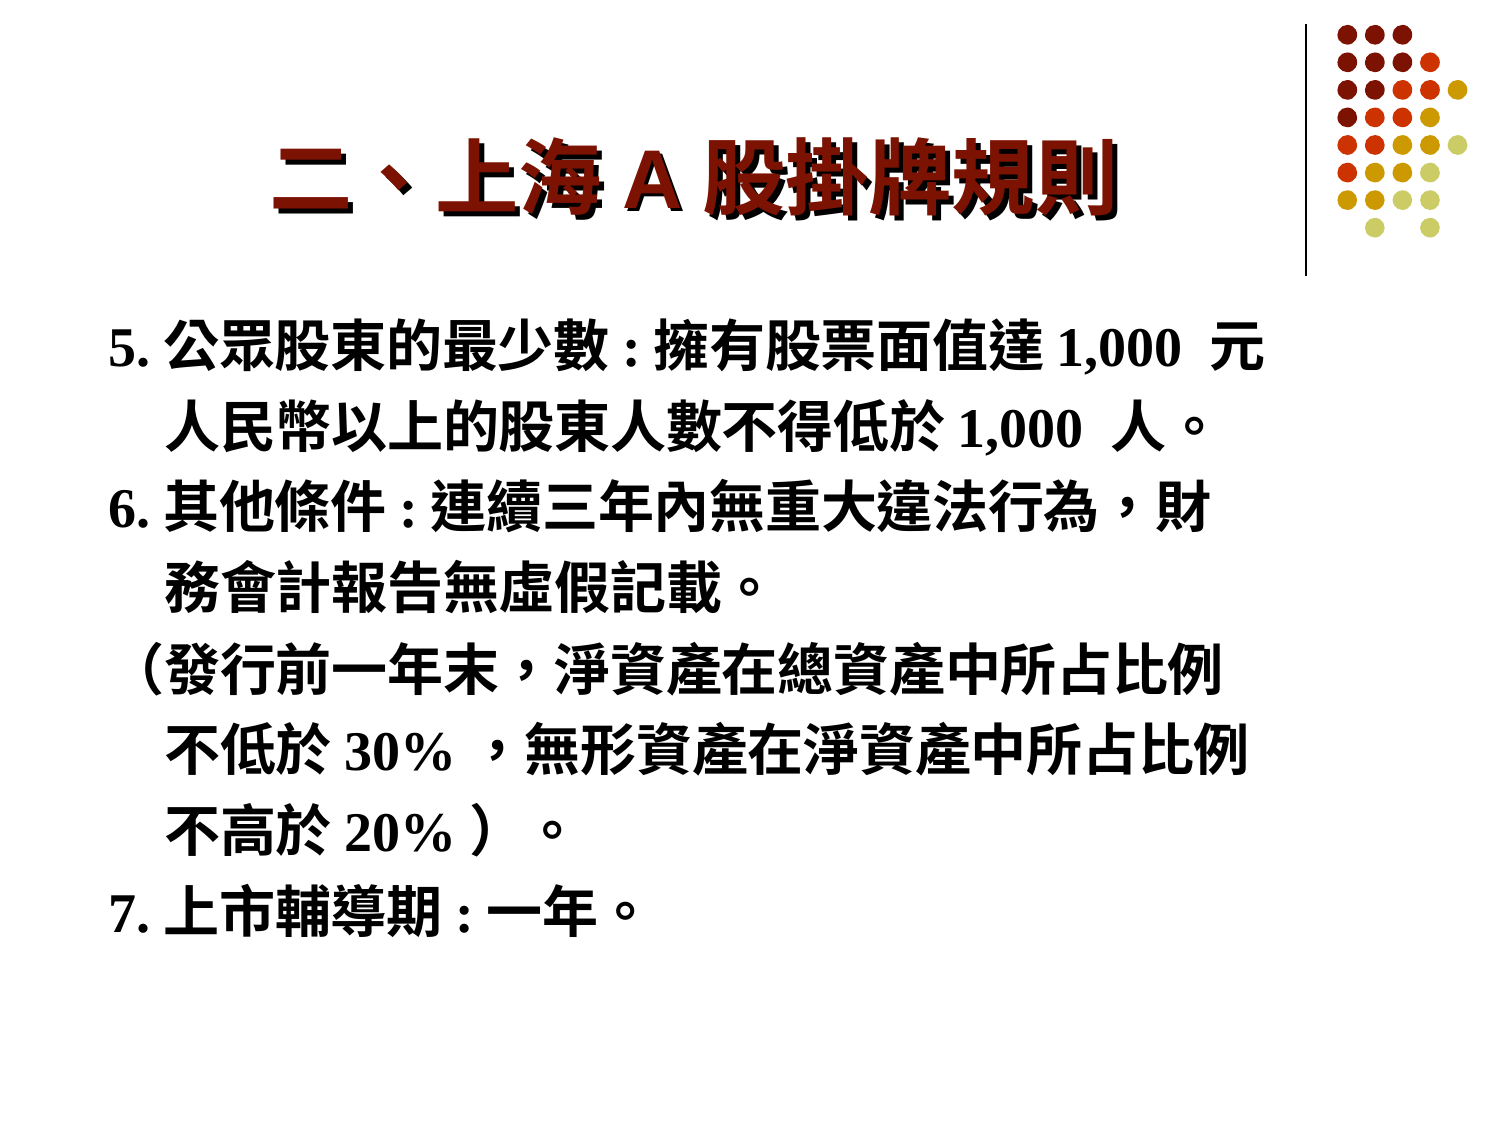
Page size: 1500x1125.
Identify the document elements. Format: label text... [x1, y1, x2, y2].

title 二、上海A股掛牌規則 [74, 101, 1313, 233]
list 5.公眾股東的最少數:擁有股票面值達1,000 元 人民幣以上的股東人數不得低於1,000 人。 6.其他條件:連續三年內無重大違法行為，財 務會計報告無虛假記載。 （發行前一年末，淨資產在總資產中所占比例 不低於30%，無形資產在淨資產中所占比例 不高於20%）。 7.上市輔導期:一年。 [76, 302, 1294, 1012]
